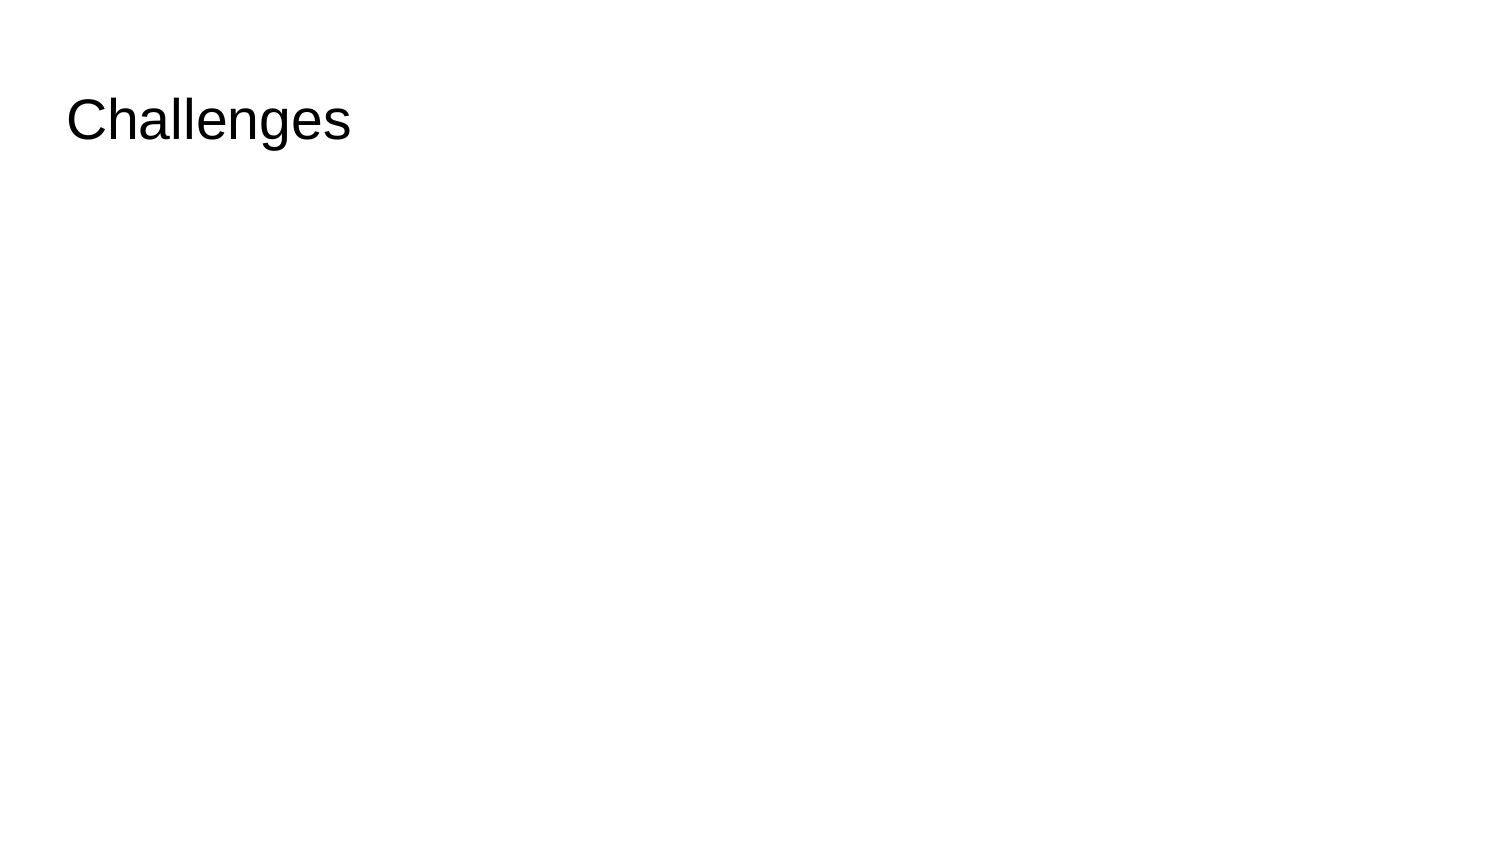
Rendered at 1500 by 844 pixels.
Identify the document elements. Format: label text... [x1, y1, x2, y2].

title Challenges [51, 72, 1449, 167]
